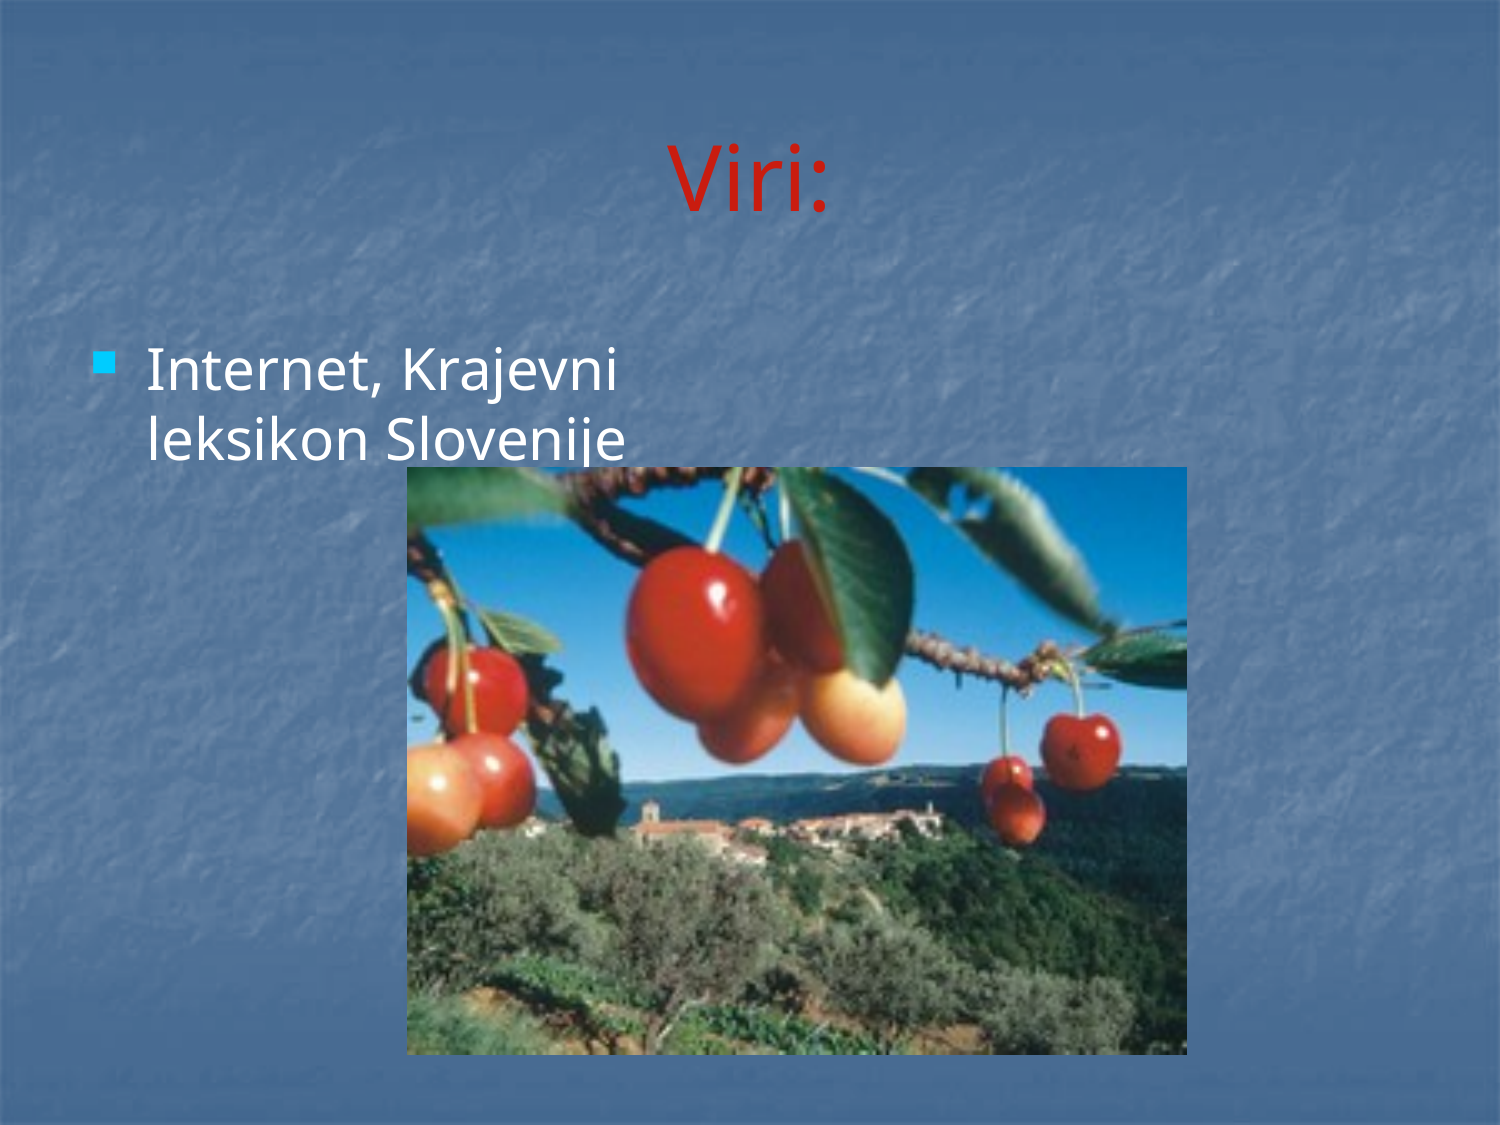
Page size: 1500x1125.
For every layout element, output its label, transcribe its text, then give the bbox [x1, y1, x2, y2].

title Viri: [75, 62, 1425, 288]
picture [0, 0, 1500, 1125]
list Internet, Krajevni leksikon Slovenije [75, 324, 738, 1000]
